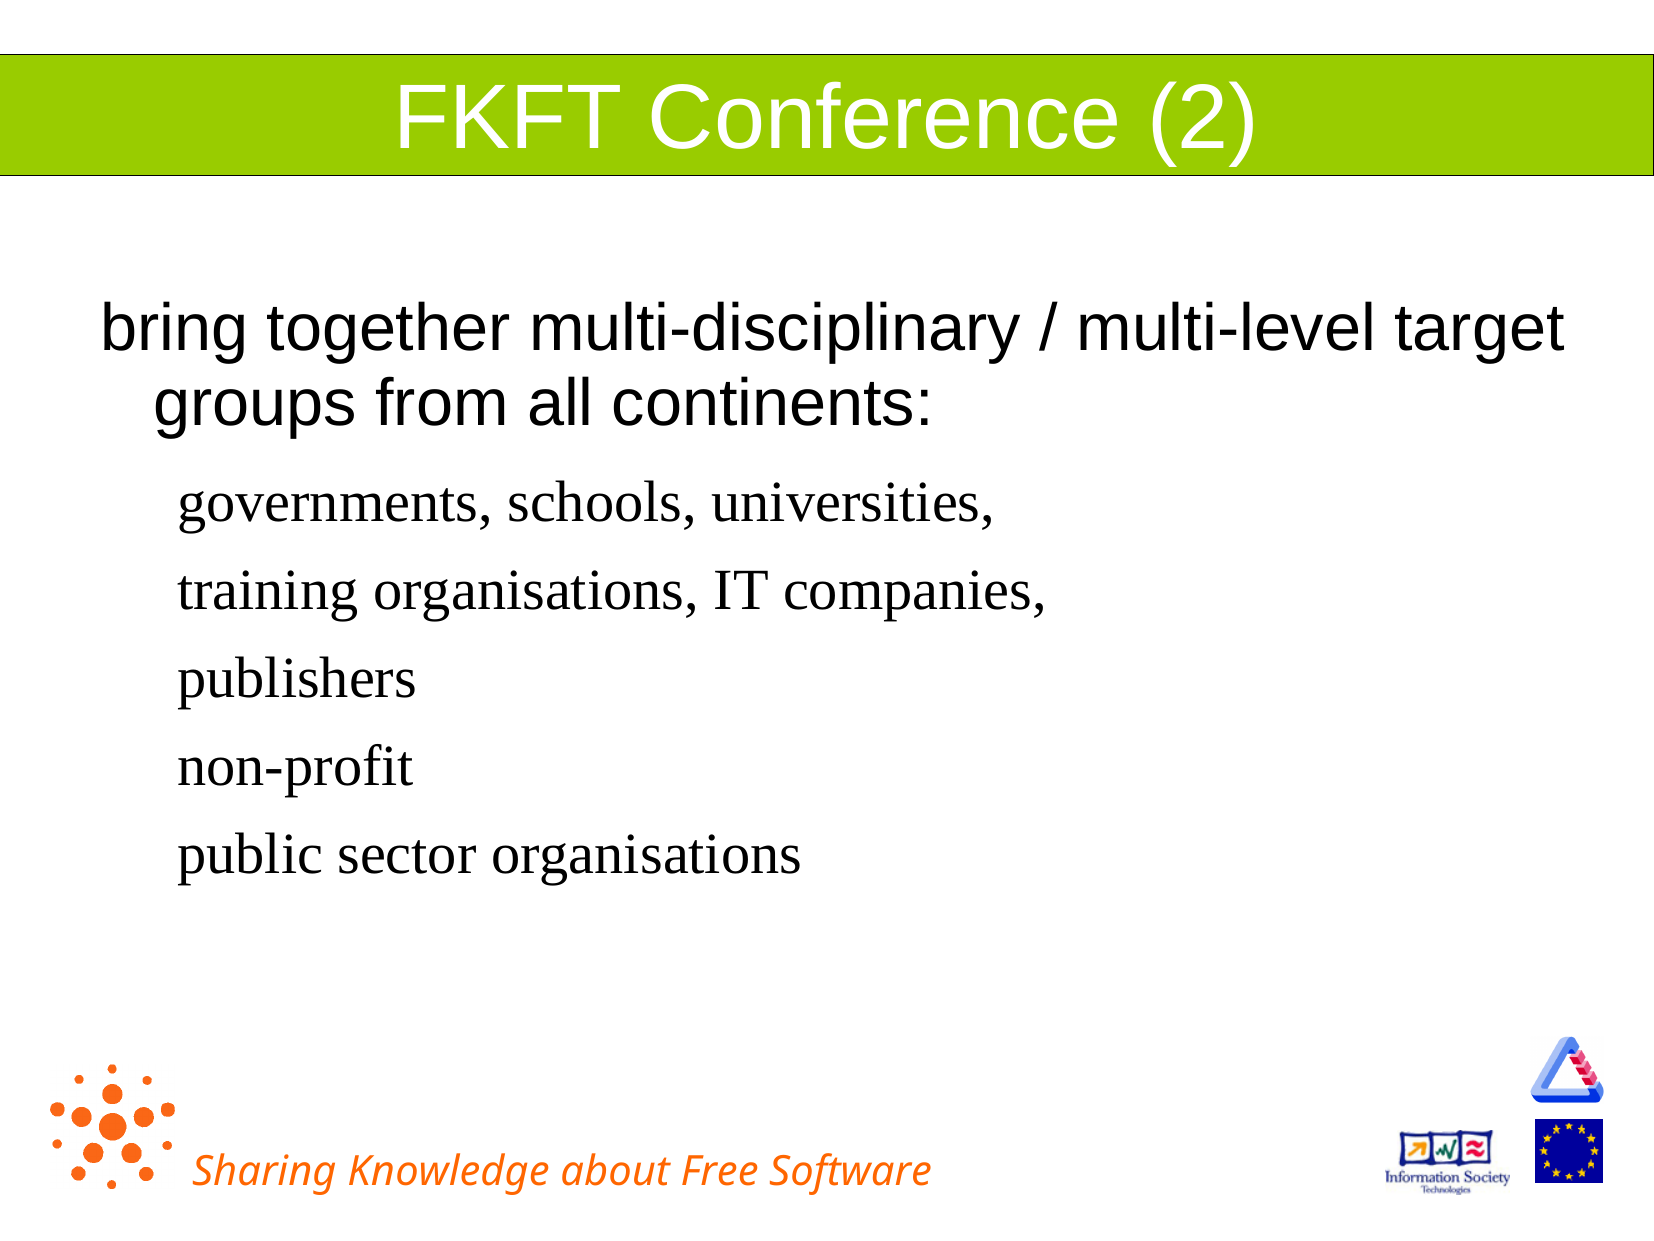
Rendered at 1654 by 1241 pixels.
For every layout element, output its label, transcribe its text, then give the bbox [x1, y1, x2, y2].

picture [1535, 1119, 1603, 1183]
picture [50, 1064, 175, 1189]
title FKFT Conference (2) [82, 48, 1571, 185]
list bring together multi-disciplinary / multi-level target groups from all continents: governments, schools, universities, training organisations, IT companies, publishers non-profit public sector organisations [82, 290, 1571, 1109]
picture [1571, 1036, 1604, 1104]
picture [1385, 1130, 1510, 1195]
